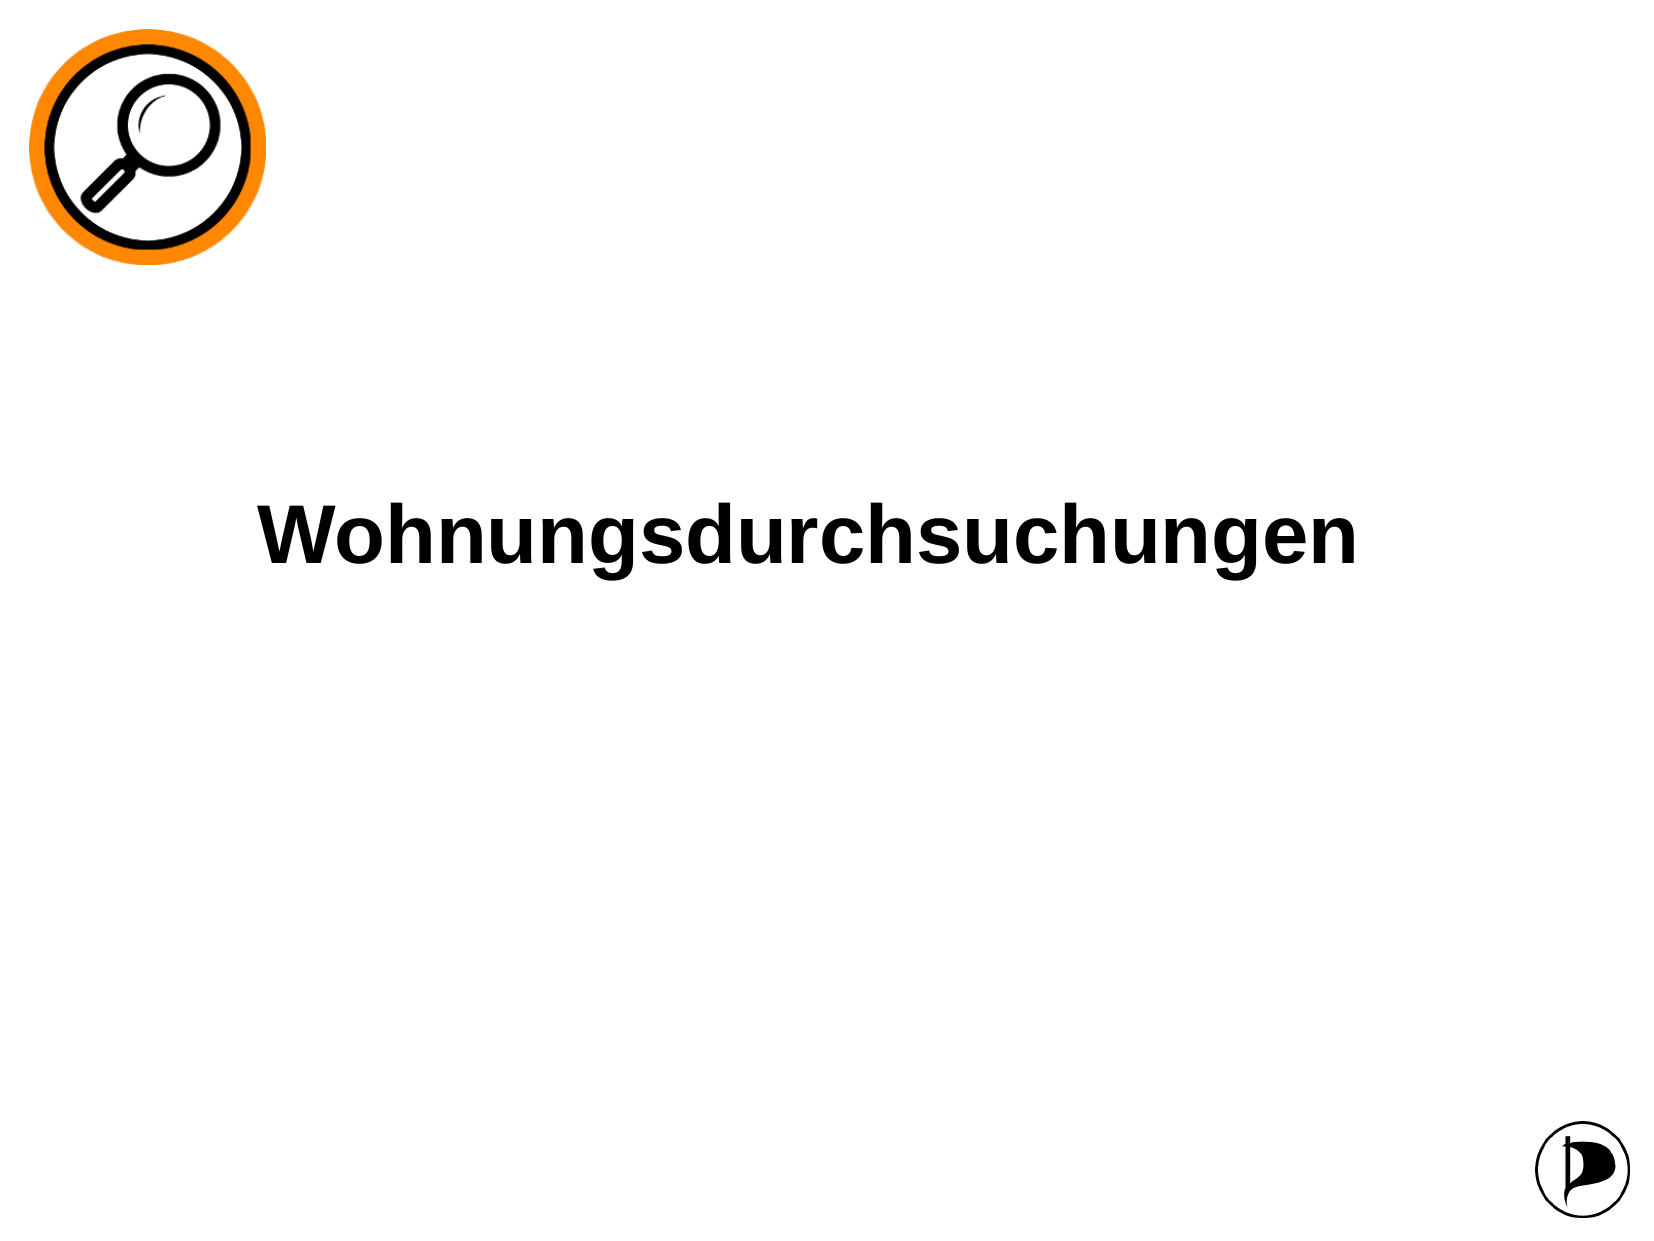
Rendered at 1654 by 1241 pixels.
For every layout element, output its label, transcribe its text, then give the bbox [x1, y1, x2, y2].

picture [29, 29, 266, 265]
picture [1535, 1121, 1630, 1218]
text_box Wohnungsdurchsuchungen [59, 295, 1595, 729]
